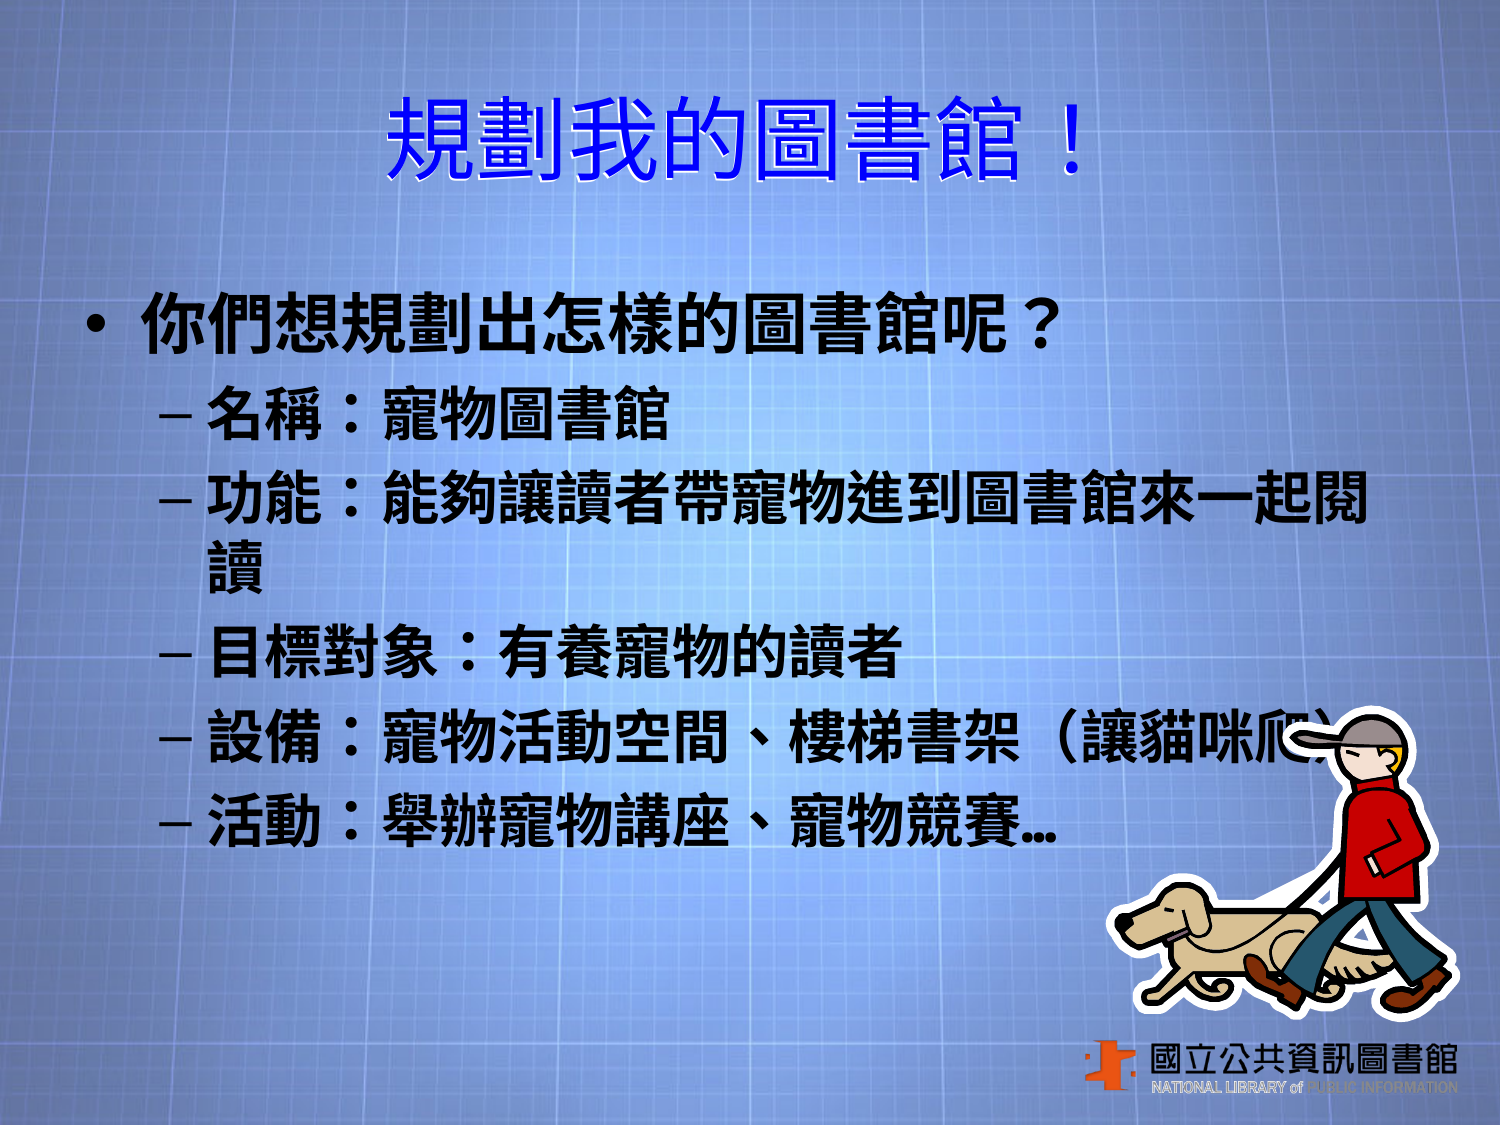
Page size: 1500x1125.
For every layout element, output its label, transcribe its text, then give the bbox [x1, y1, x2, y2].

list 你們想規劃出怎樣的圖書館呢？ 名稱：寵物圖書館 功能：能夠讓讀者帶寵物進到圖書館來一起閱讀 目標對象：有養寵物的讀者 設備：寵物活動空間、樓梯書架（讓貓咪爬）… 活動：舉辦寵物講座、寵物競賽… [76, 267, 1427, 1010]
text_box 規劃我的圖書館！ [76, 42, 1427, 231]
picture [0, 0, 1500, 1125]
